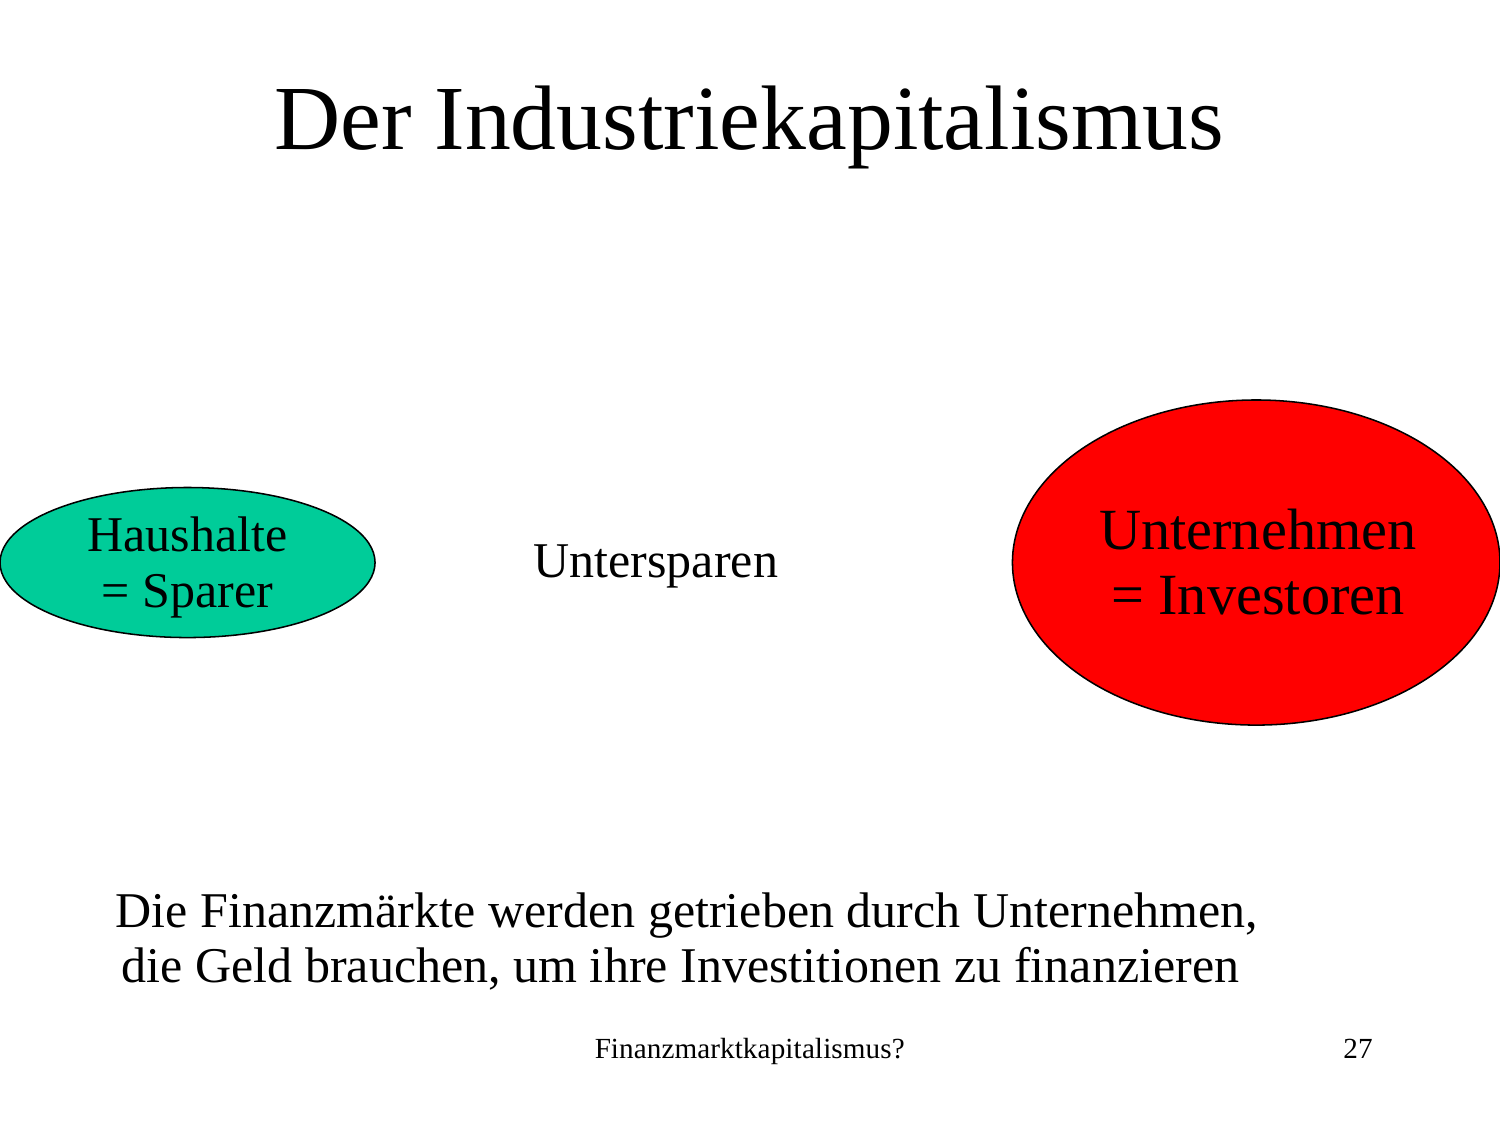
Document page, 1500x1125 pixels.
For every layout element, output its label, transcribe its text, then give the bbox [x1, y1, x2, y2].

text_box Unternehmen = Investoren [1012, 399, 1500, 726]
text_box Haushalte = Sparer [0, 487, 376, 638]
text_box Der Industriekapitalismus [112, 24, 1388, 213]
text_box Die Finanzmärkte werden getrieben durch Unternehmen, die Geld brauchen, um ihre Investitionen zu finanzieren [99, 874, 1276, 1001]
text_box Untersparen [518, 524, 982, 596]
